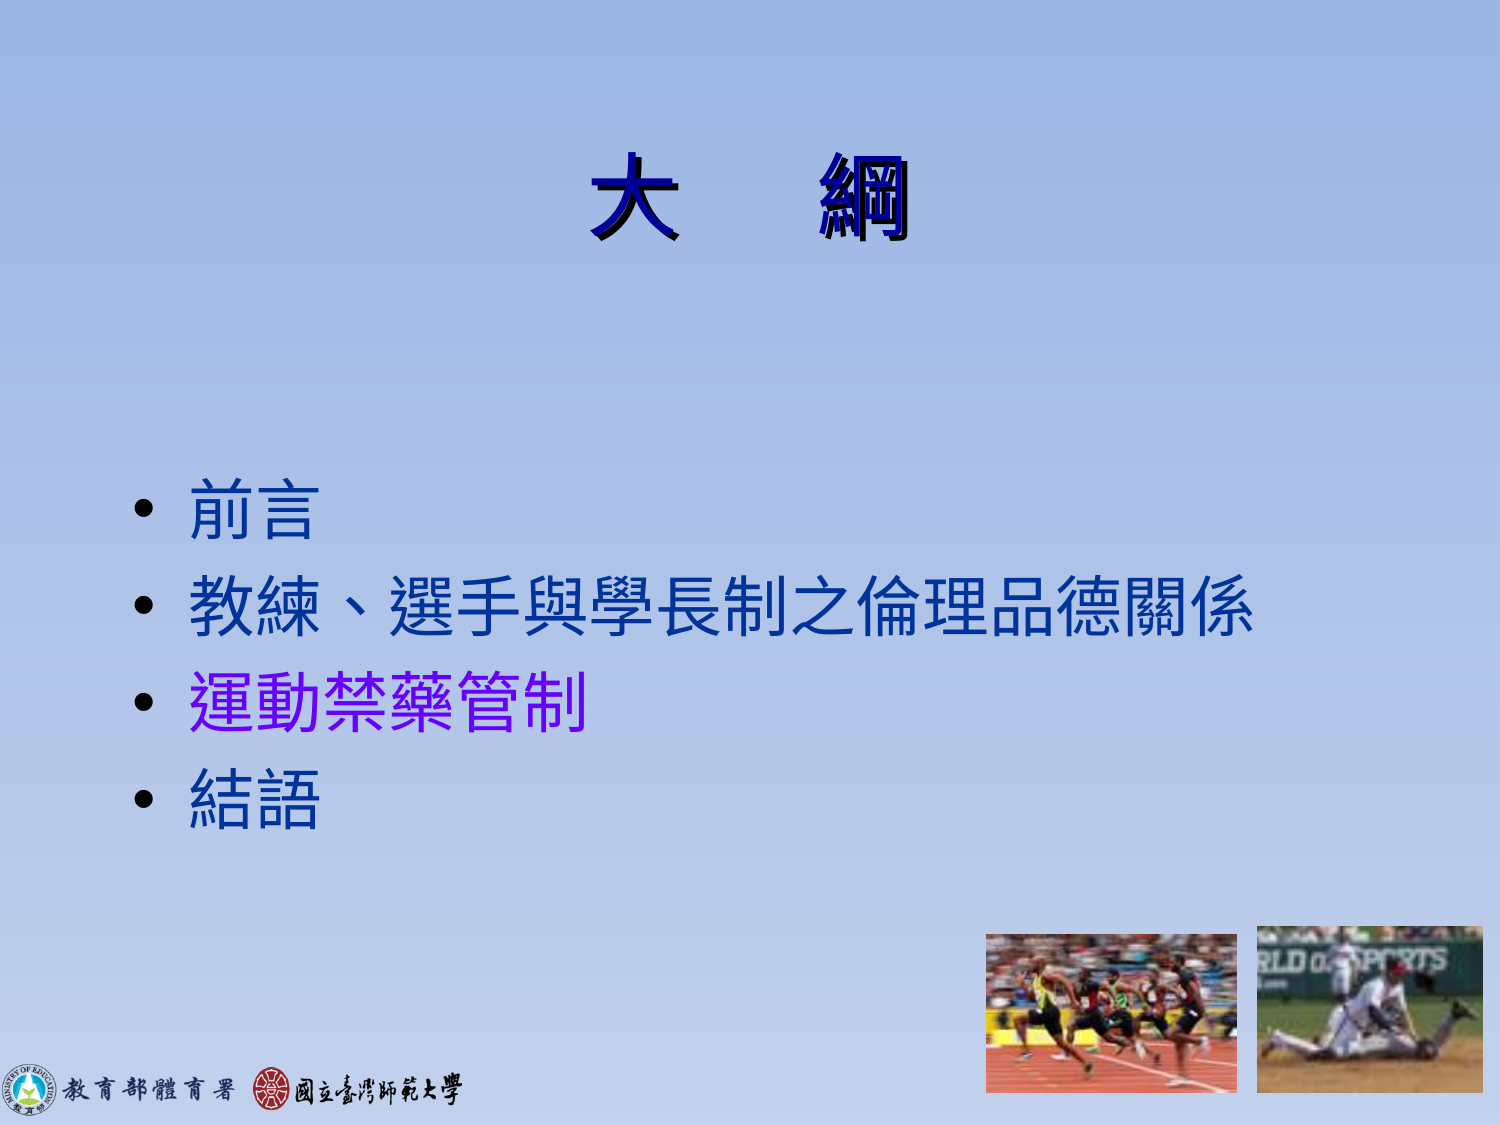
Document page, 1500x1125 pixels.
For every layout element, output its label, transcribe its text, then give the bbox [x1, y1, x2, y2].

picture [1257, 926, 1483, 1093]
picture [986, 934, 1237, 1093]
list 前言 教練、選手與學長制之倫理品德關係 運動禁藥管制 結語 [117, 304, 1393, 846]
title 大 綱 [304, 105, 1191, 256]
